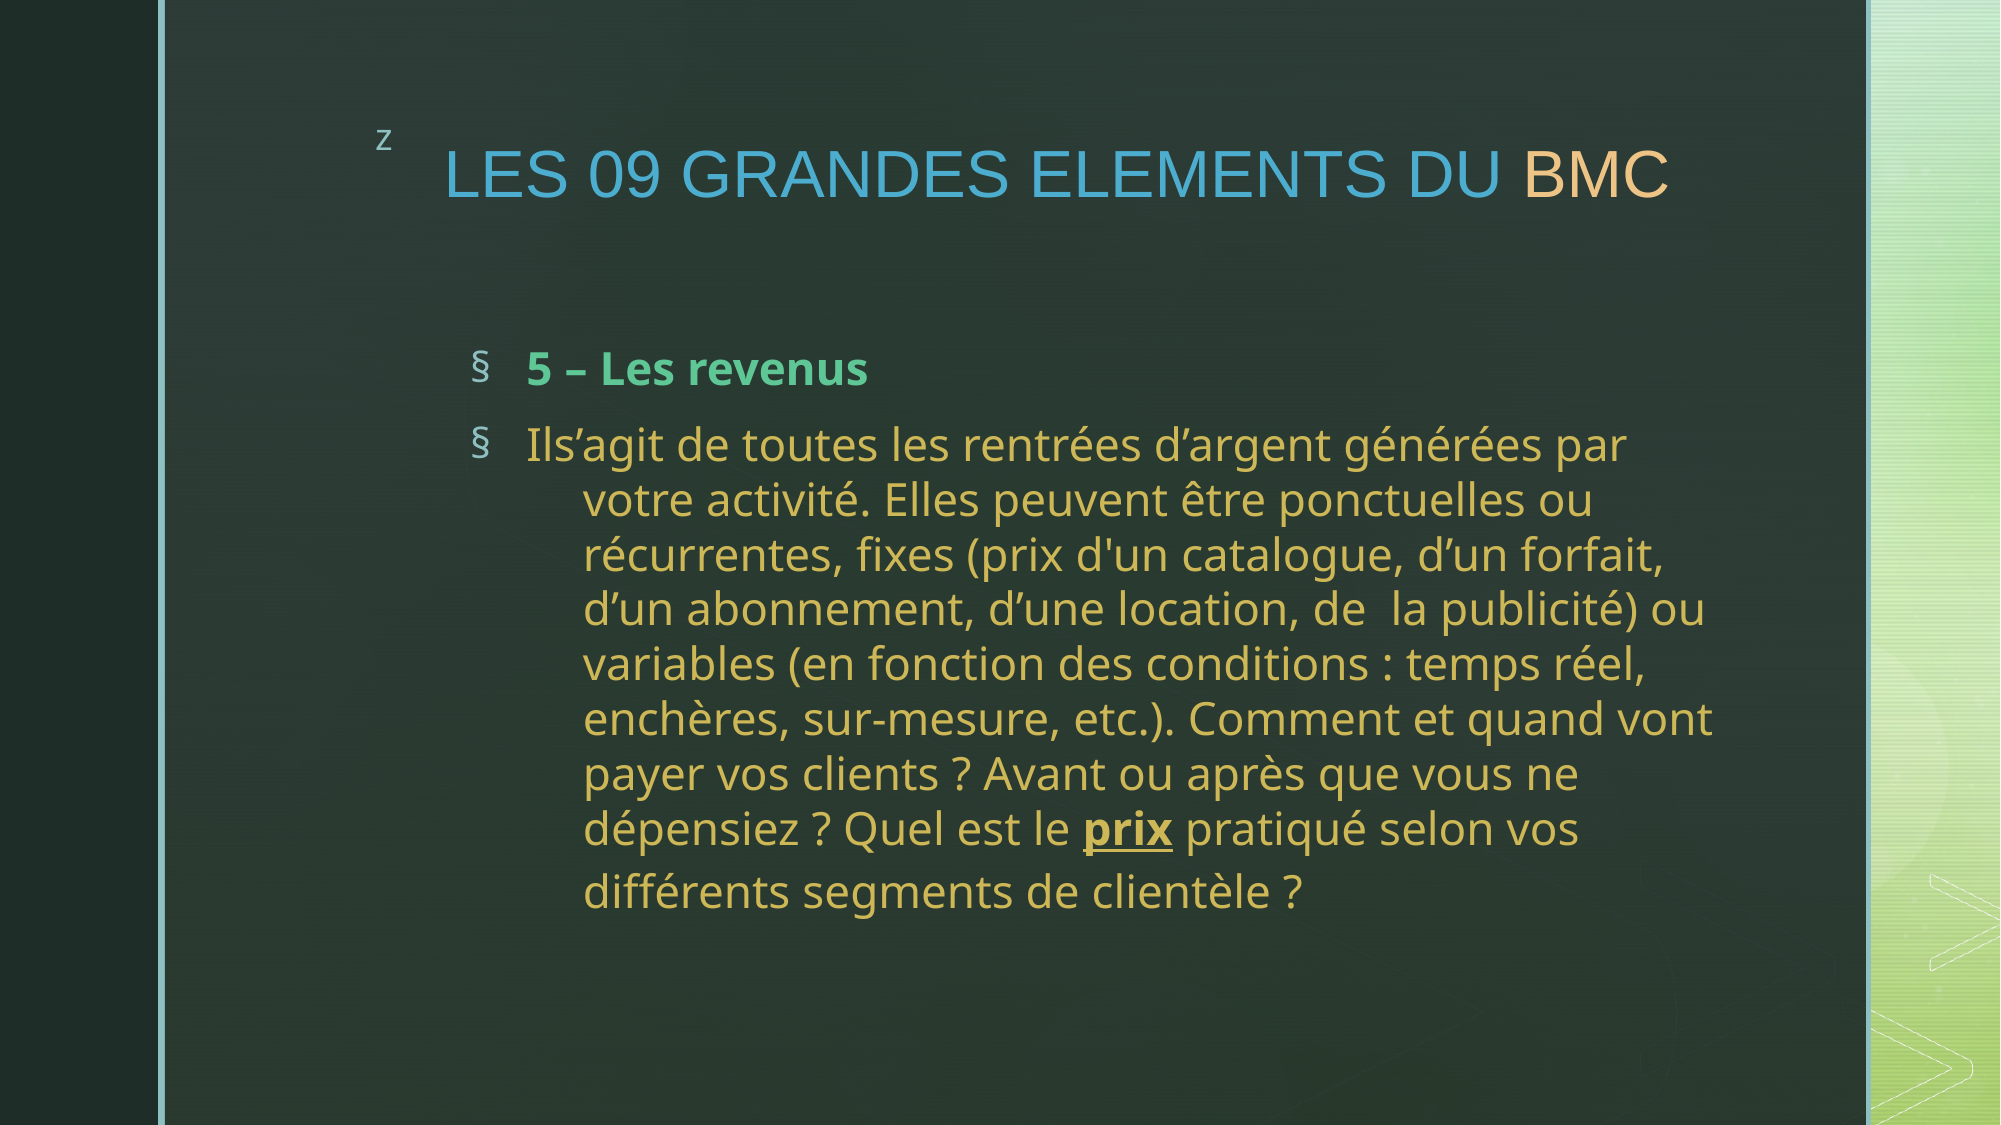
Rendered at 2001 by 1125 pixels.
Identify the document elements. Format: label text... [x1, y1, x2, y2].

title LES 09 GRANDES ELEMENTS DU BMC [428, 132, 1734, 310]
list 5 – Les revenus Ils’agit de toutes les rentrées d’argent générées par votre activité. Elles peuvent être ponctuelles ou récurrentes, fixes (prix d'un catalogue, d’un forfait, d’un abonnement, d’une location, de la publicité) ou variables (en fonction des conditions : temps réel, enchères, sur-mesure, etc.). Comment et quand vont payer vos clients ? Avant ou après que vous ne dépensiez ? Quel est le prix pratiqué selon vos différents segments de clientèle ? [454, 336, 1734, 993]
